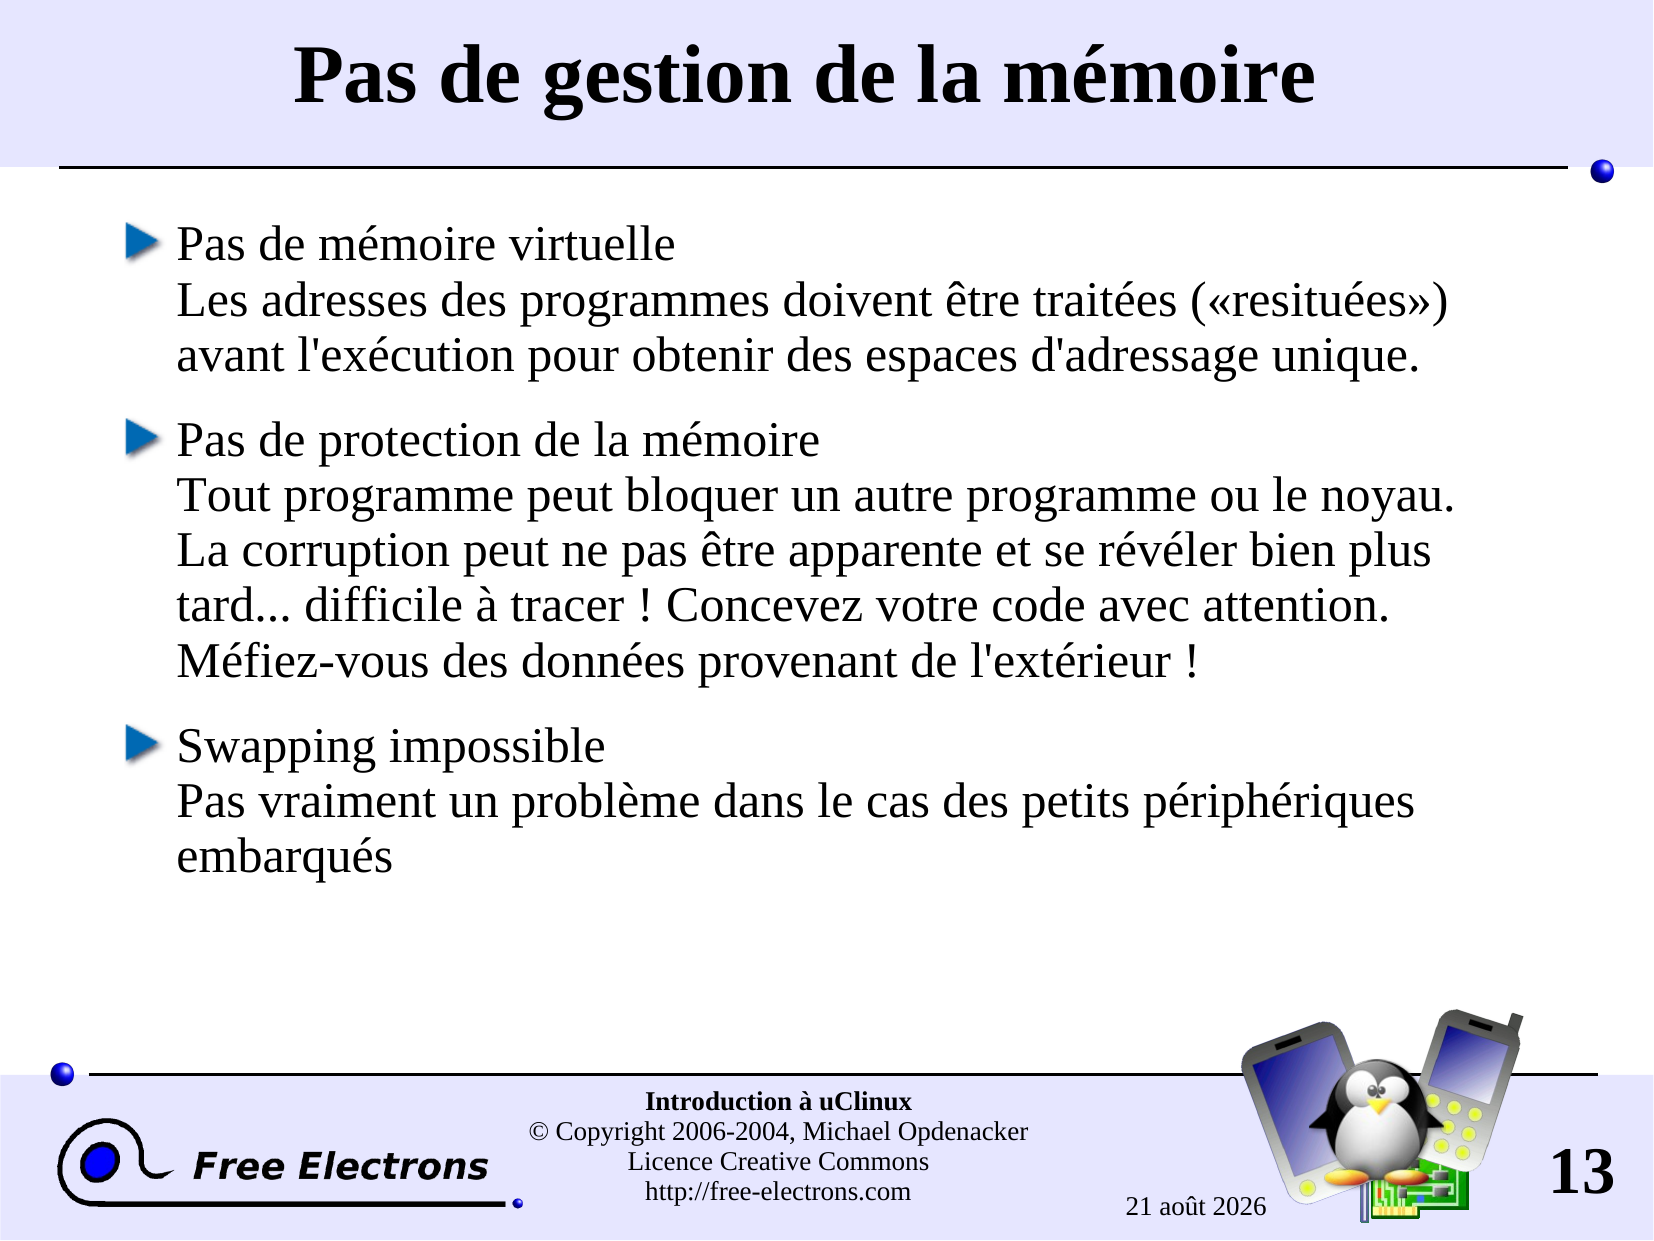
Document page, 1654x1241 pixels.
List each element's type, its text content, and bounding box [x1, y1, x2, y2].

title Pas de gestion de la mémoire [60, 20, 1551, 130]
picture [50, 1107, 527, 1216]
list Pas de mémoire virtuelle Les adresses des programmes doivent être traitées («resituées») avant l'exécution pour obtenir des espaces d'adressage unique. Pas de protection de la mémoire Tout programme peut bloquer un autre programme ou le noyau. La corruption peut ne pas être apparente et se révéler bien plus tard... difficile à tracer ! Concevez votre code avec attention. Méfiez-vous des données provenant de l'extérieur ! Swapping impossible Pas vraiment un problème dans le cas des petits périphériques embarqués [105, 216, 1518, 1038]
picture [1225, 1007, 1538, 1241]
